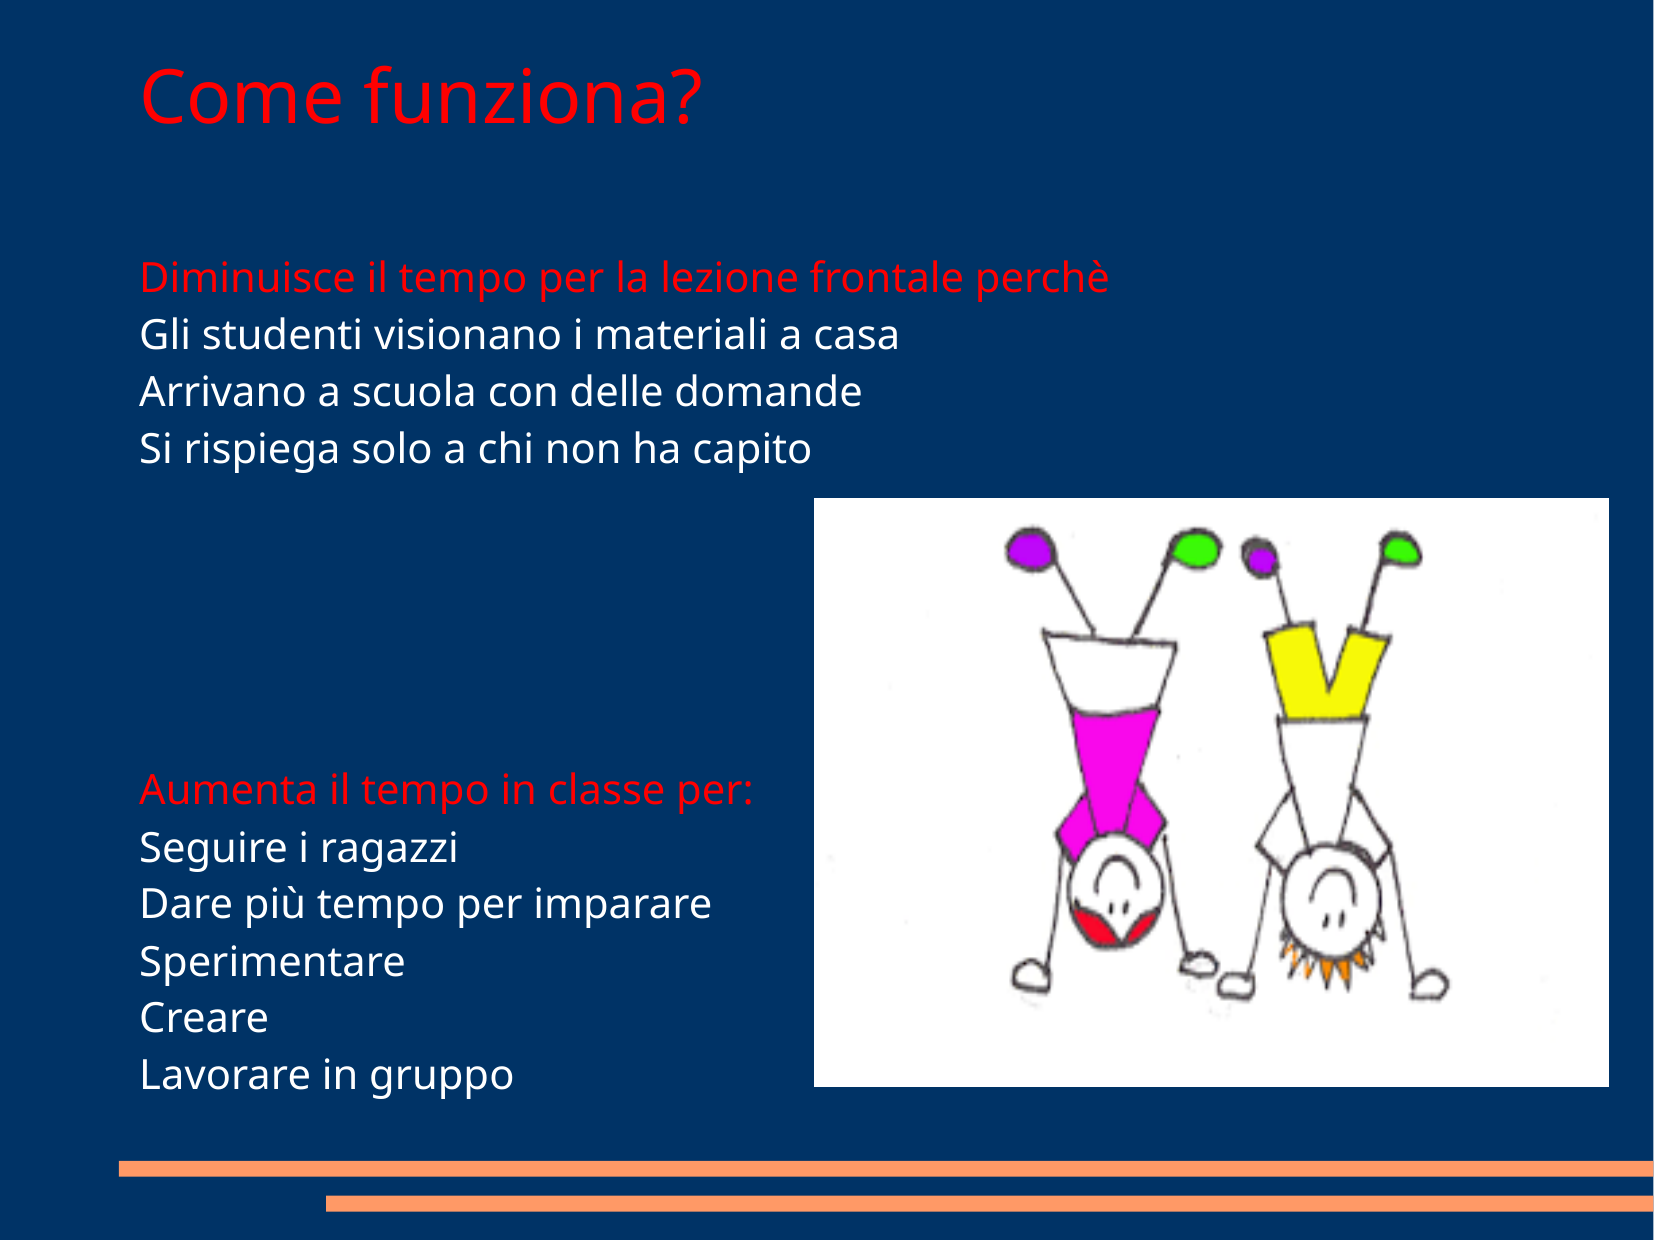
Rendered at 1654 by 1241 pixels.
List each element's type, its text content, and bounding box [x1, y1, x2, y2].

picture [814, 498, 1609, 1087]
text_box Come funziona? Diminuisce il tempo per la lezione frontale perchè Gli studenti visionano i materiali a casa Arrivano a scuola con delle domande Si rispiega solo a chi non ha capito Aumenta il tempo in classe per: Seguire i ragazzi Dare più tempo per imparare Sperimentare Creare Lavorare in gruppo [124, 35, 1489, 1123]
